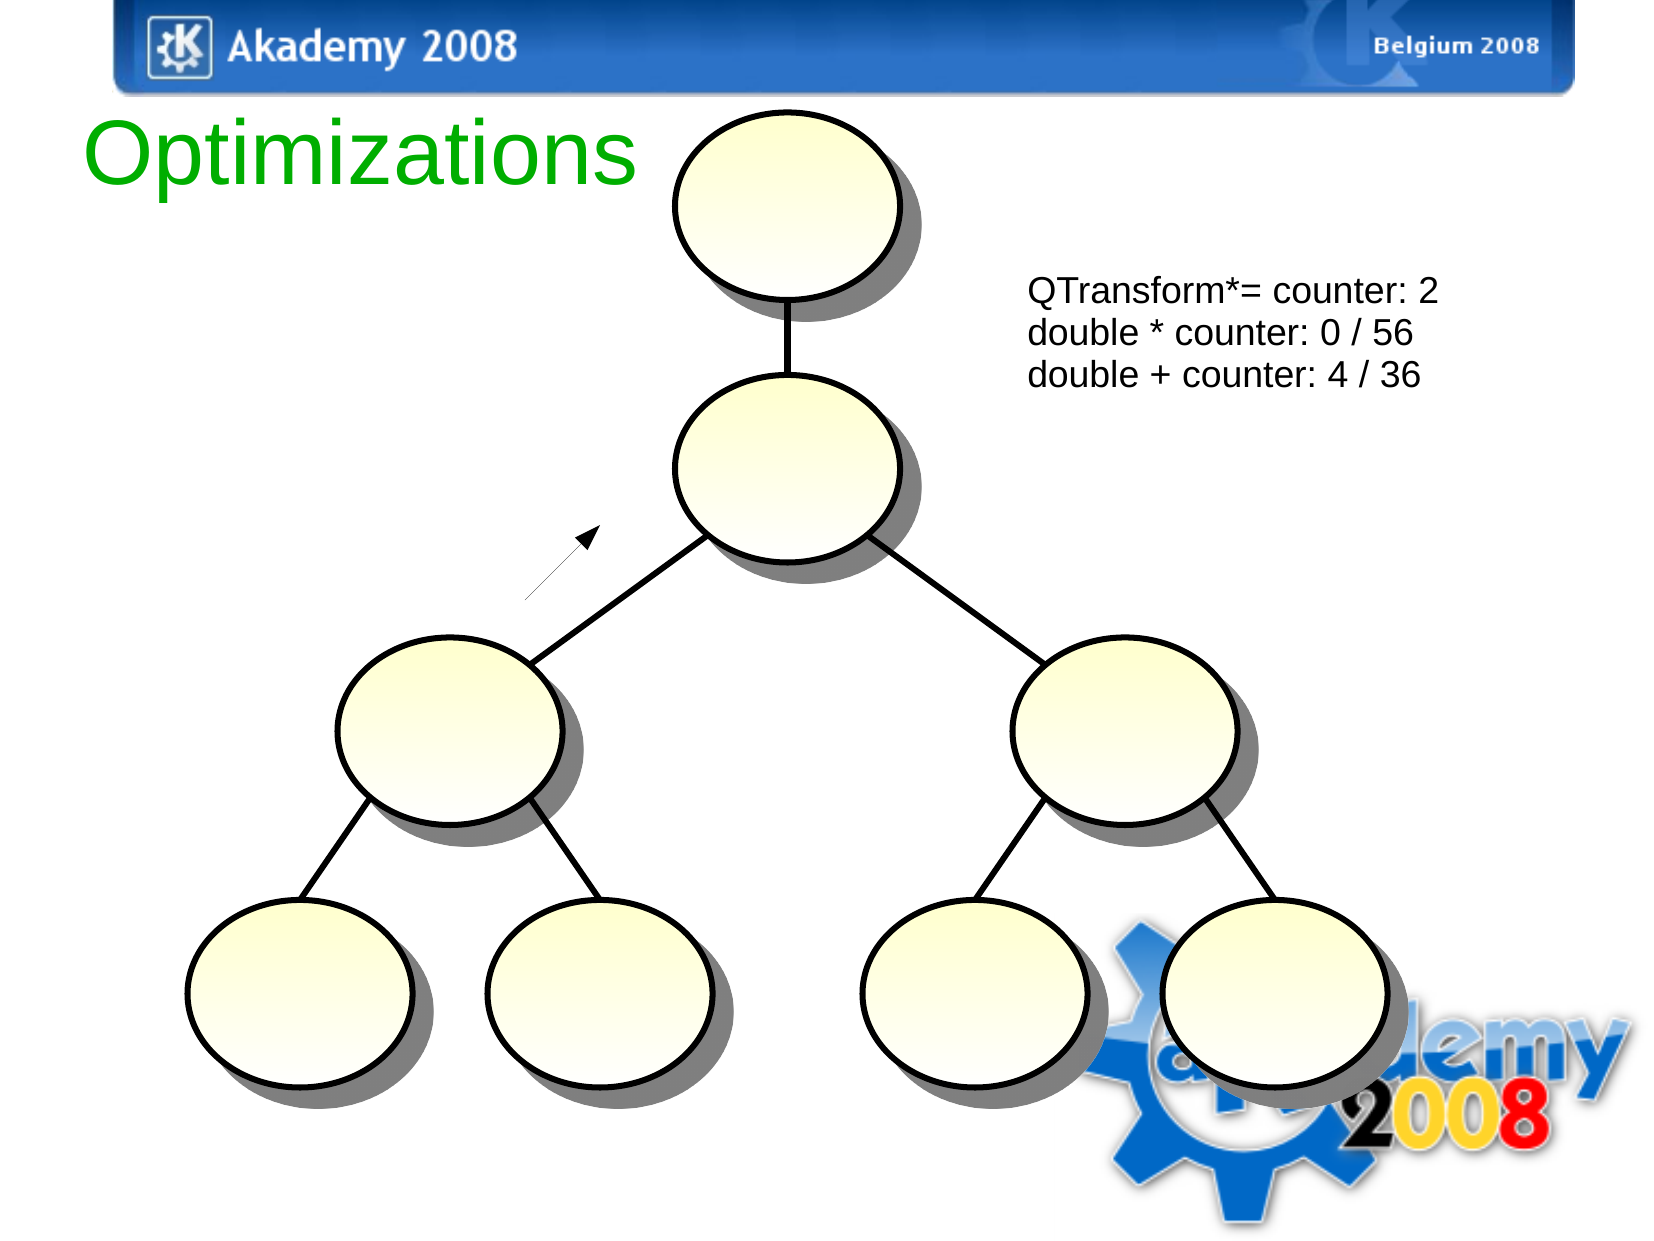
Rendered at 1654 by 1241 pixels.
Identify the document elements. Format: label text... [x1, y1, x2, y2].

text_box [675, 374, 901, 563]
text_box [1012, 637, 1238, 826]
title Optimizations [82, 49, 1571, 257]
picture [112, 0, 1575, 98]
picture [1053, 913, 1654, 1241]
text_box [187, 899, 413, 1088]
text_box [337, 637, 563, 826]
text_box [1162, 899, 1388, 1088]
text_box [487, 899, 713, 1088]
text_box [862, 899, 1088, 1088]
text_box [675, 112, 901, 300]
text_box QTransform*= counter: 2 double * counter: 0 / 56 double + counter: 4 / 36 [1012, 262, 1613, 404]
